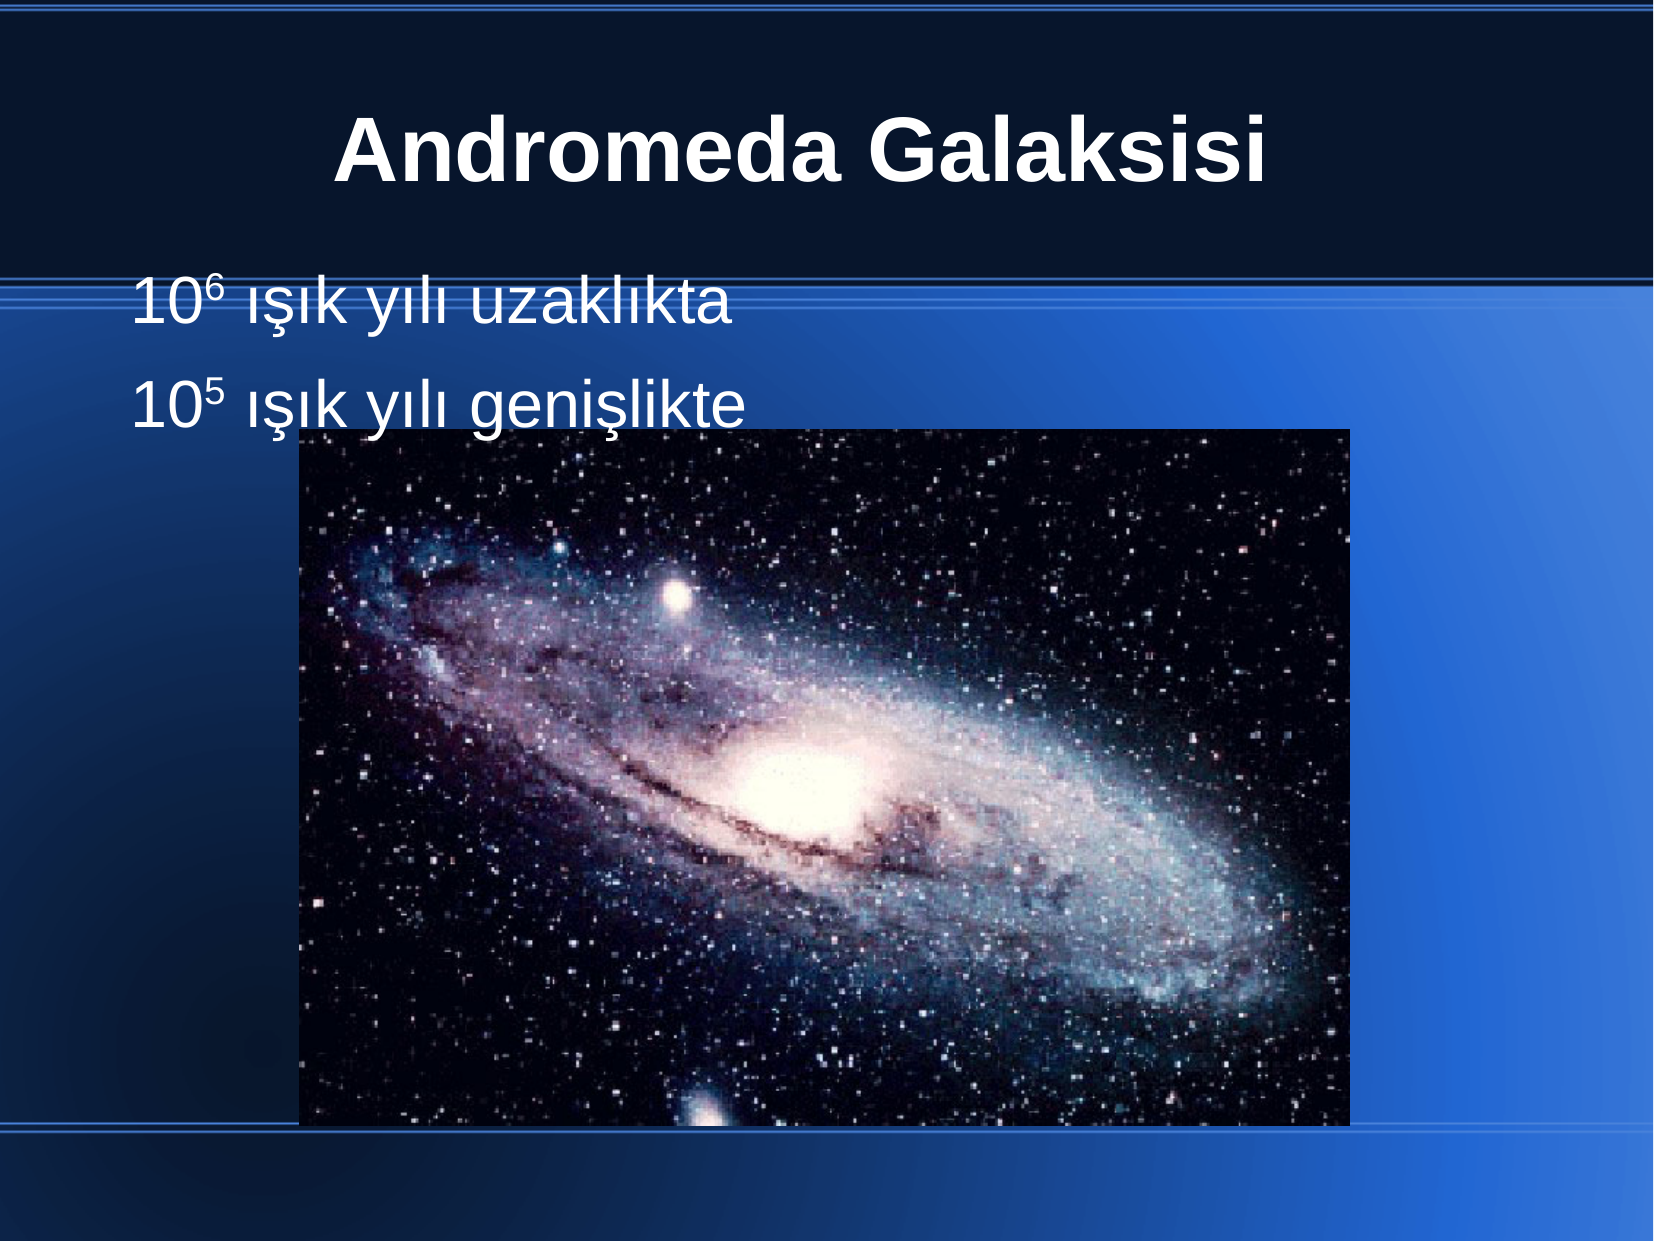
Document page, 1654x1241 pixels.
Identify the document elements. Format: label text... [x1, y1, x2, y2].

list 106 ışık yılı uzaklıkta 105 ışık yılı genişlikte [112, 262, 1561, 1118]
picture [0, 0, 1654, 1241]
title Andromeda Galaksisi [121, 46, 1534, 254]
